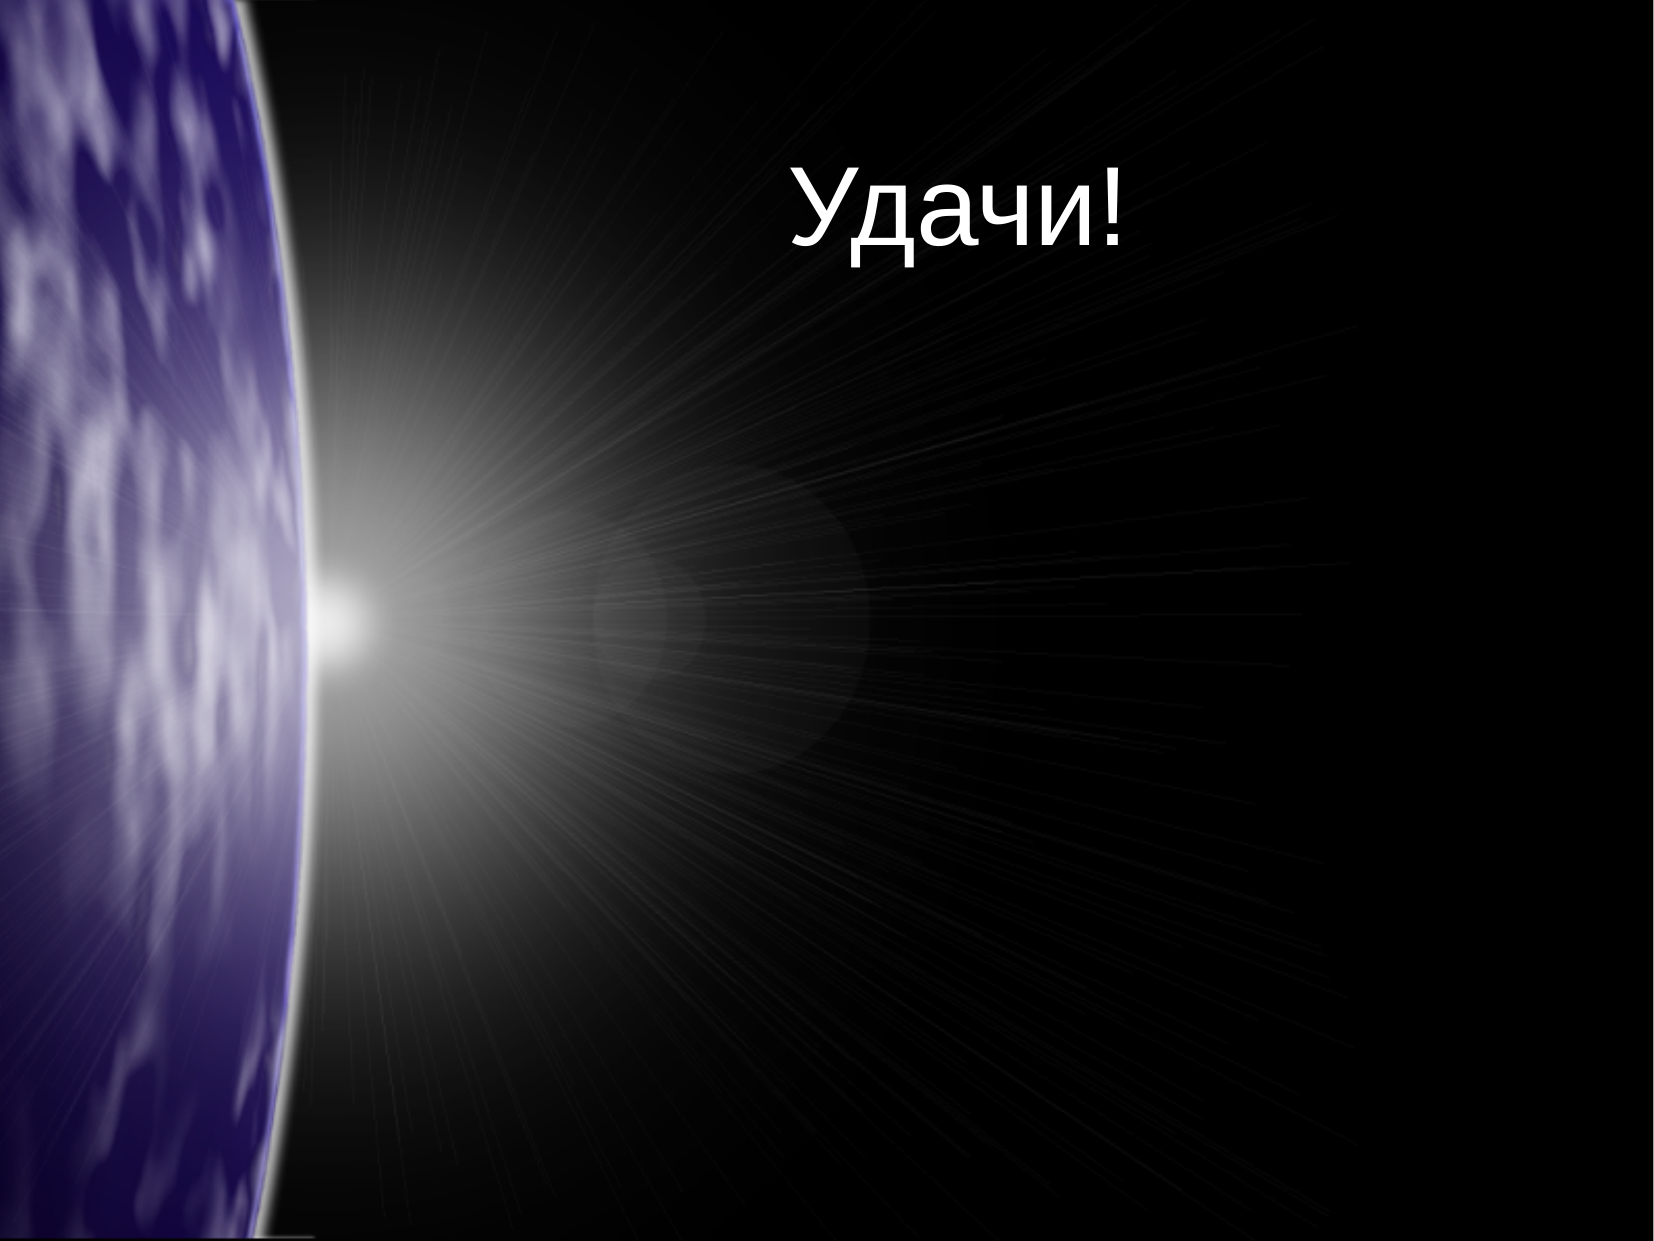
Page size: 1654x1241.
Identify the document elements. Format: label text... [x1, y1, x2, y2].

picture [0, 0, 1654, 1241]
title Удачи! [383, 201, 1534, 212]
